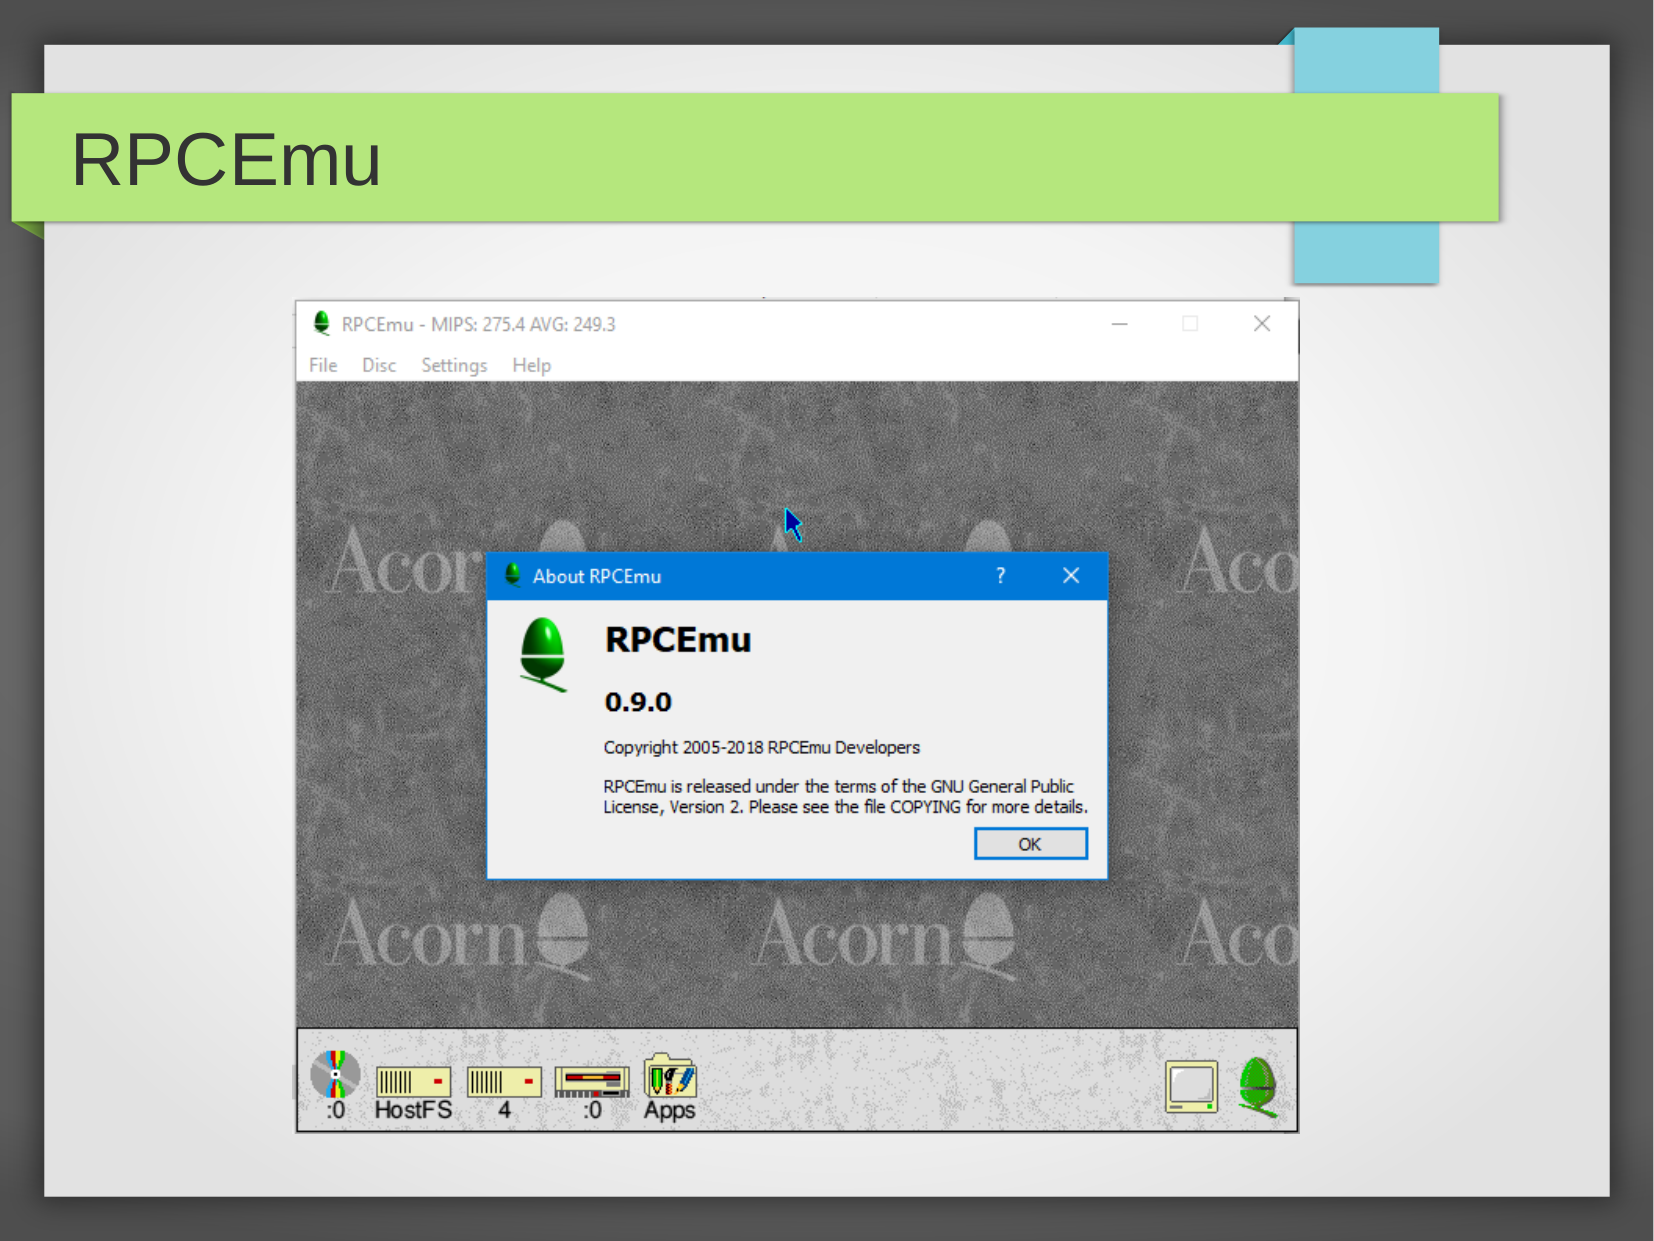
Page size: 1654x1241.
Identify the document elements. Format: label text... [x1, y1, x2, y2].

picture [0, 0, 1654, 1241]
title RPCEmu [70, 106, 1229, 213]
